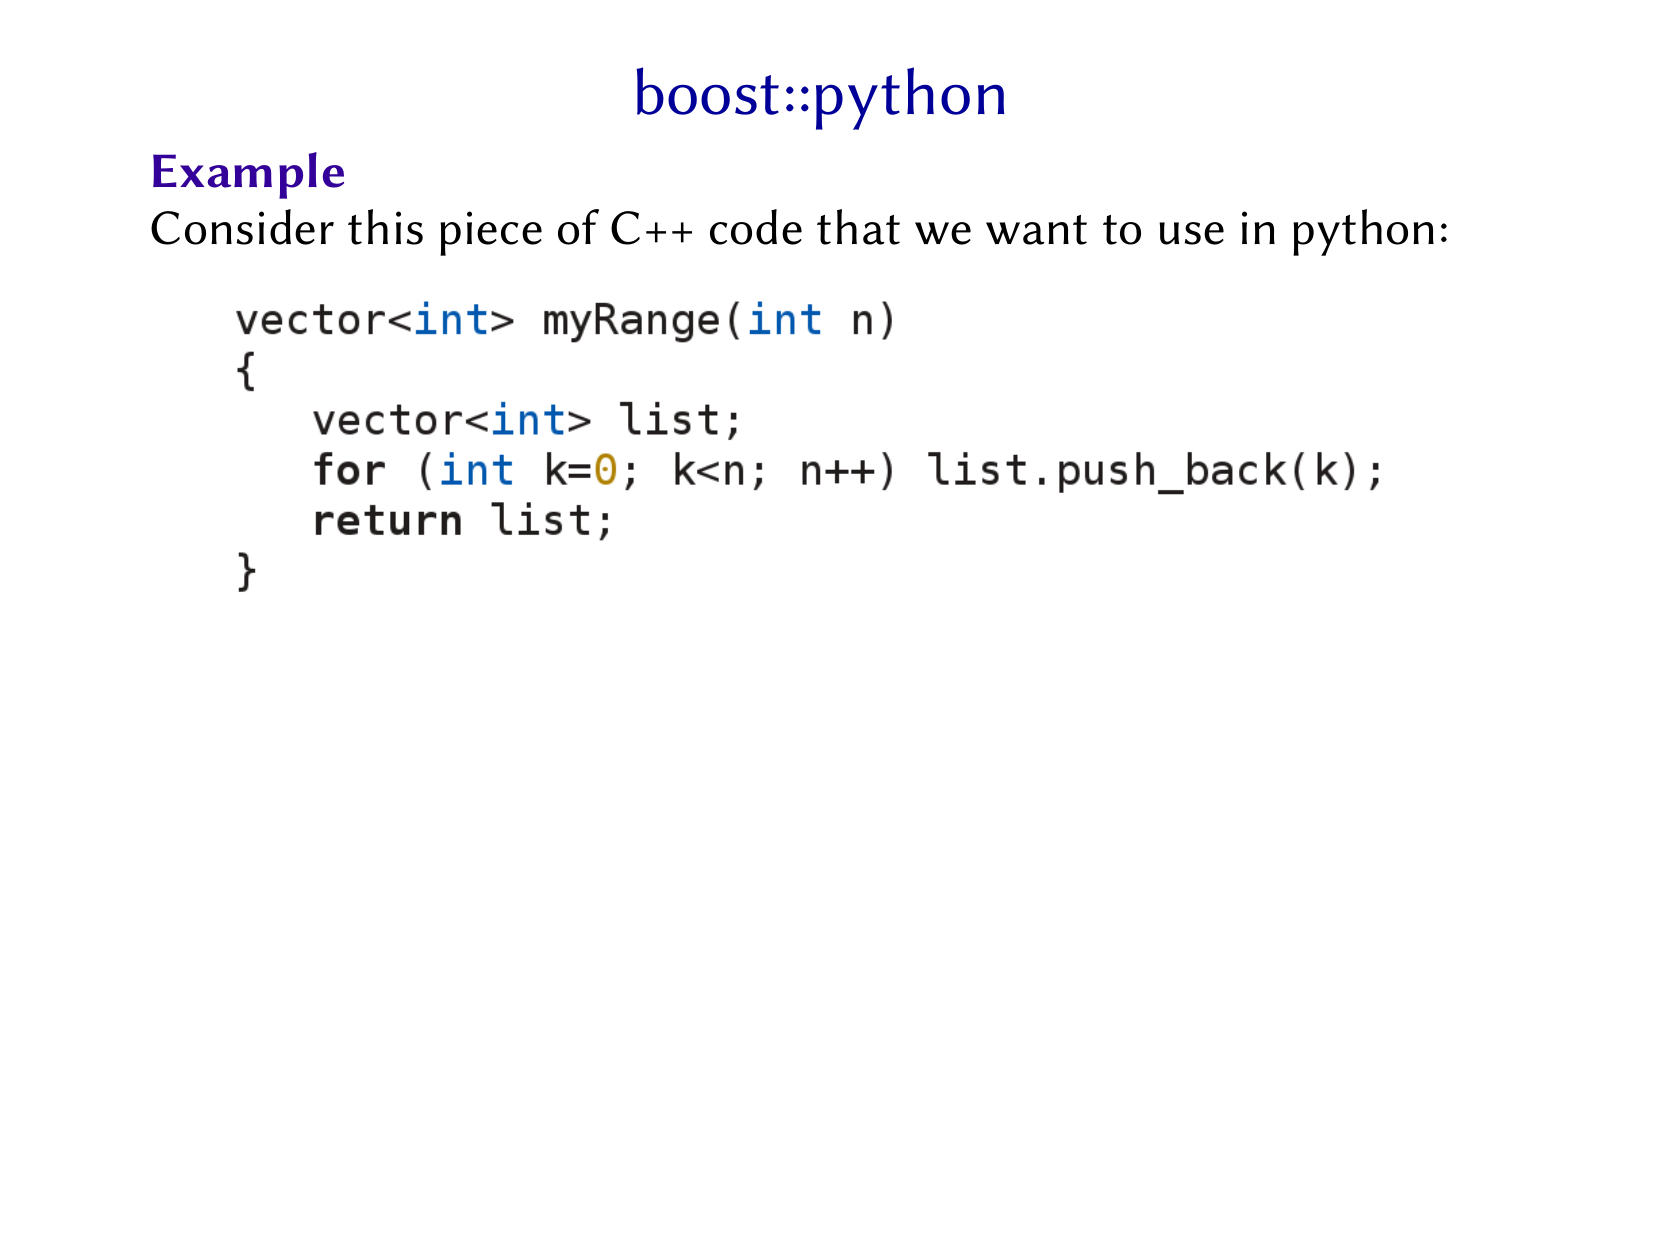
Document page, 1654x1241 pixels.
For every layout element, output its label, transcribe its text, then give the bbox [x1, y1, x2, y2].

text_box Example Consider this piece of C++ code that we want to use in python: [135, 135, 1546, 895]
title boost::python [76, 19, 1565, 166]
picture [235, 299, 1411, 630]
